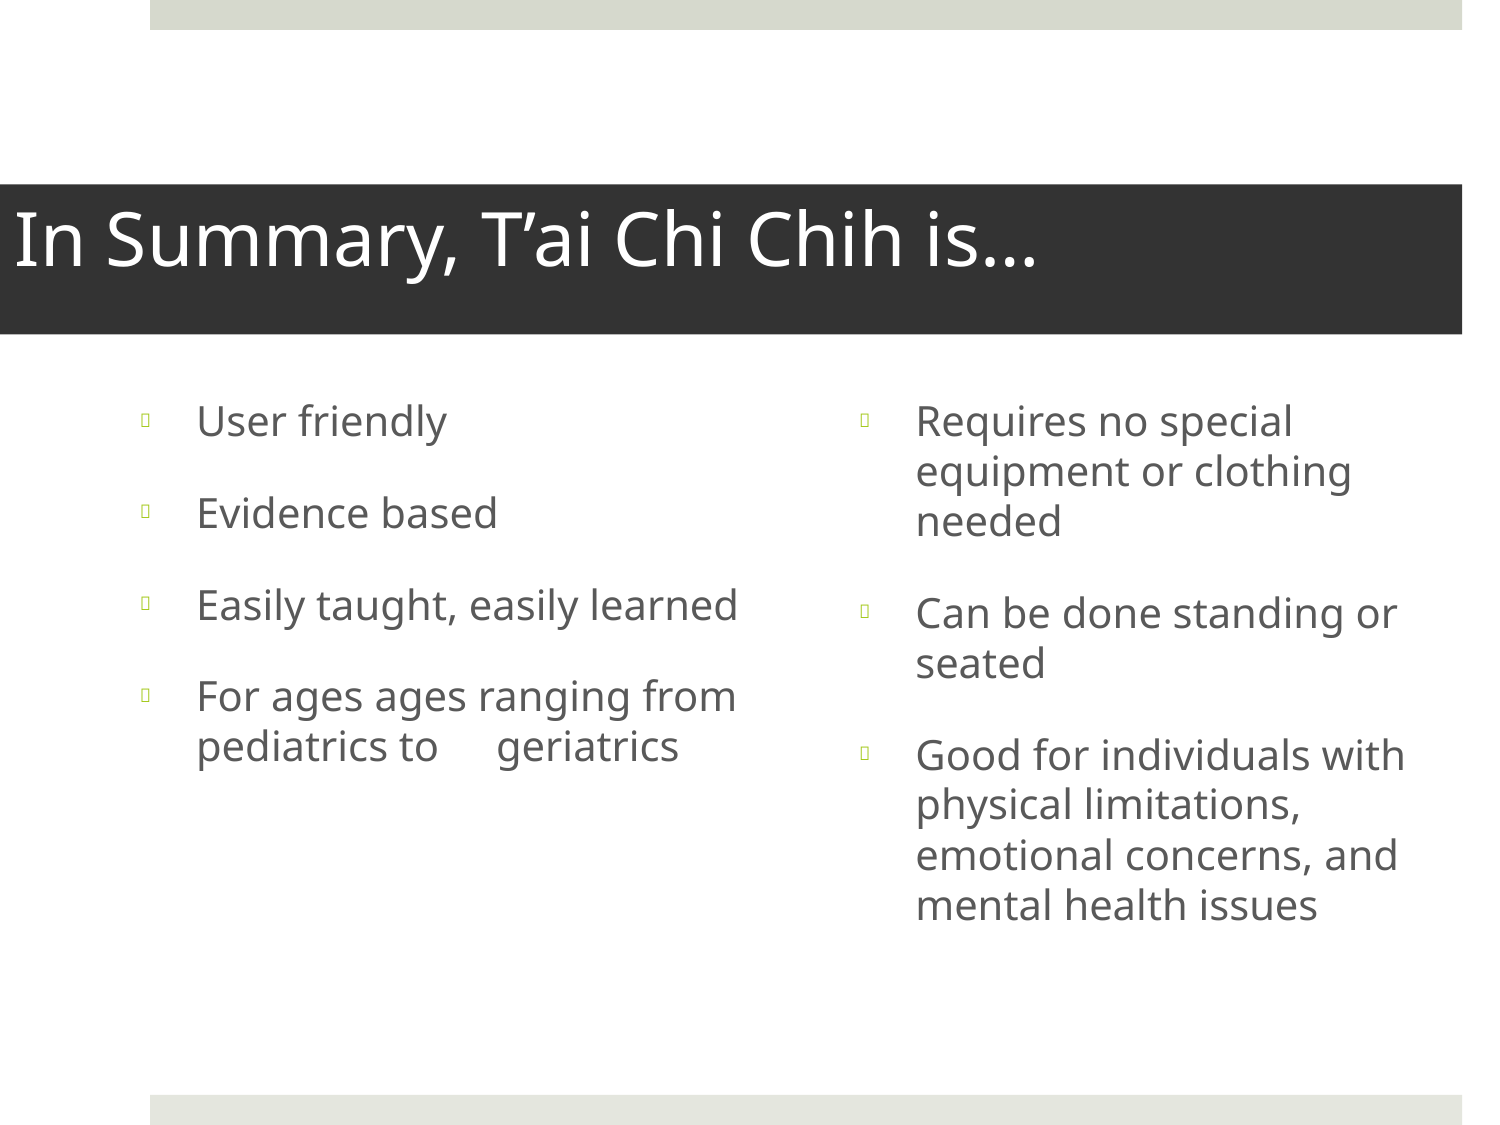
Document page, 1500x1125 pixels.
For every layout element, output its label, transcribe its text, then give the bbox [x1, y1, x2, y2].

list User friendly Evidence based Easily taught, easily learned For ages ages ranging from pediatrics to geriatrics [125, 387, 769, 1030]
title In Summary, T’ai Chi Chih is… [0, 184, 1463, 335]
list Requires no special equipment or clothing needed Can be done standing or seated Good for individuals with physical limitations, emotional concerns, and mental health issues [844, 387, 1430, 1030]
